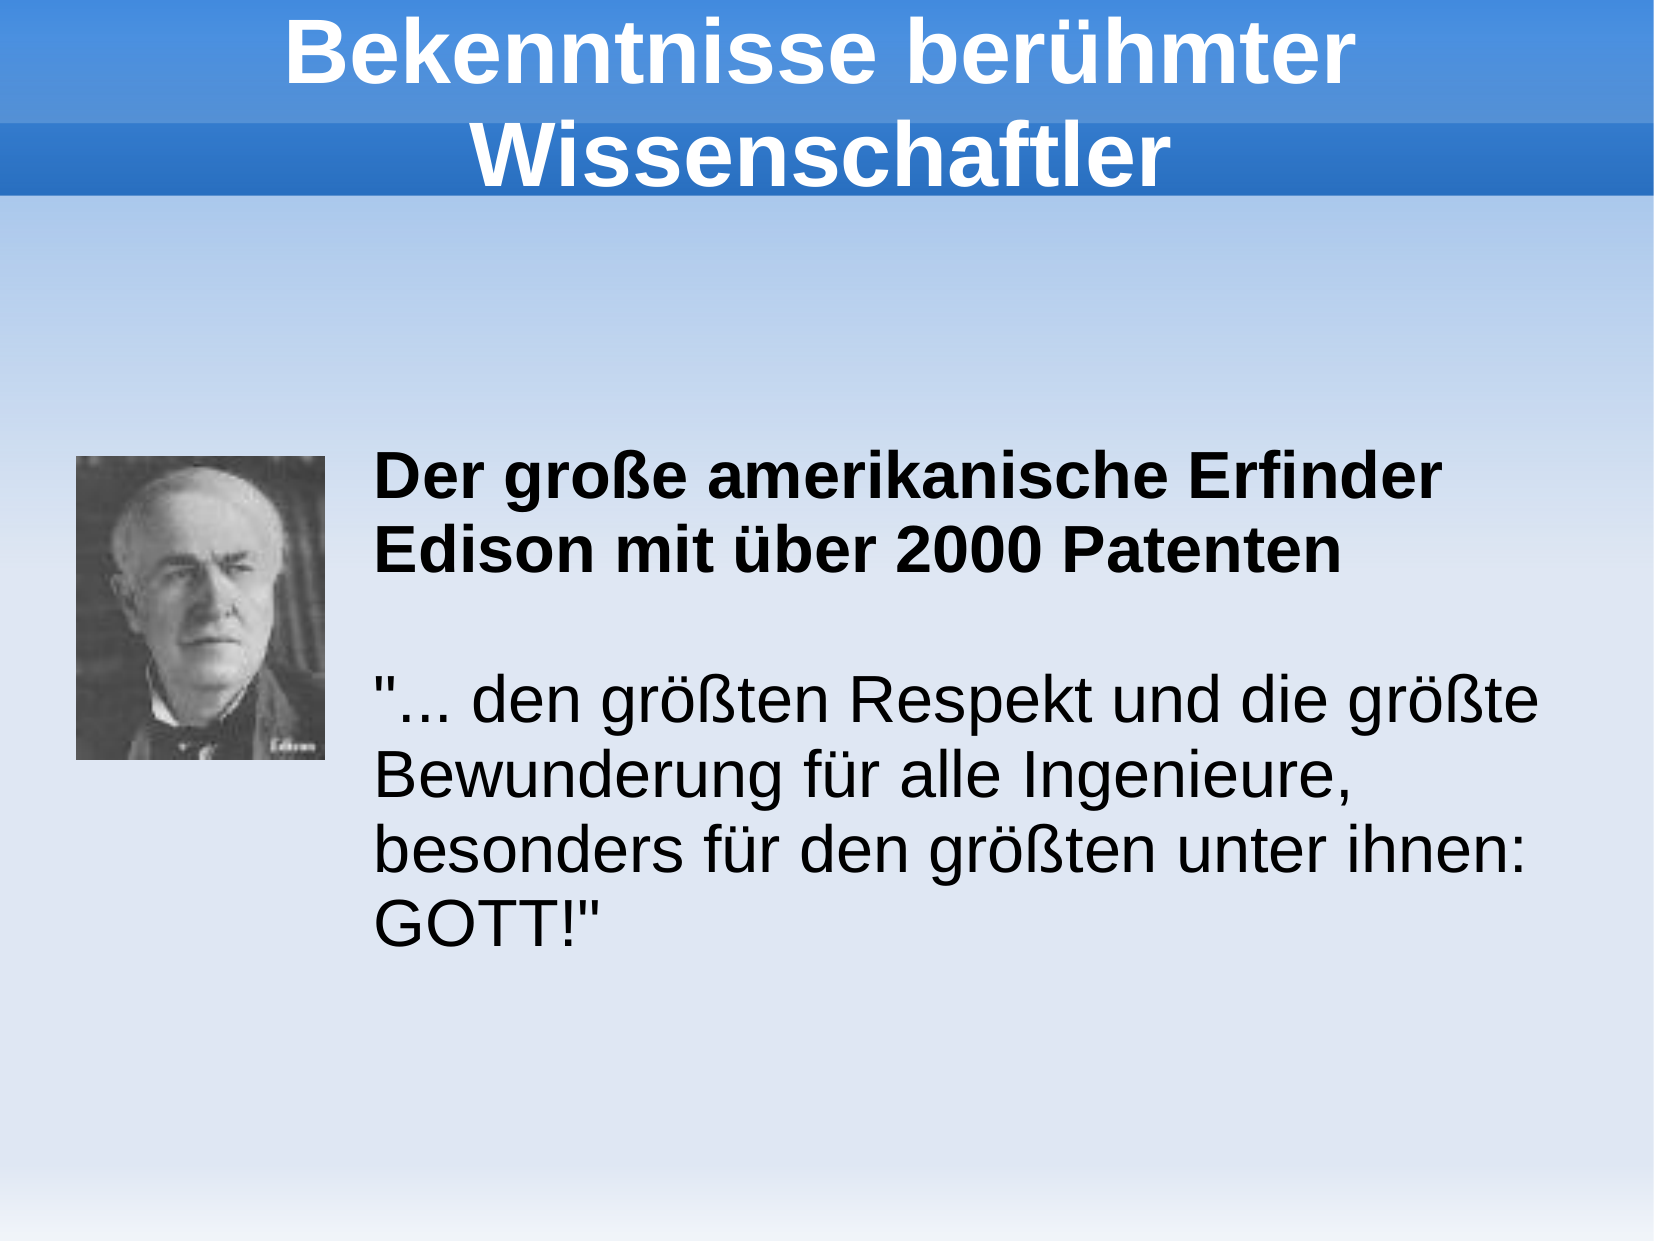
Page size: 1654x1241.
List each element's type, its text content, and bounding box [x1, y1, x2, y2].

subtitle Der große amerikanische Erfinder Edison mit über 2000 Patenten "... den größten Respekt und die größte Bewunderung für alle Ingenieure, besonders für den größten unter ihnen: GOTT!" [373, 297, 1571, 1102]
title Bekenntnisse berühmter Wissenschaftler [76, 1, 1565, 207]
picture [0, 0, 1654, 1241]
